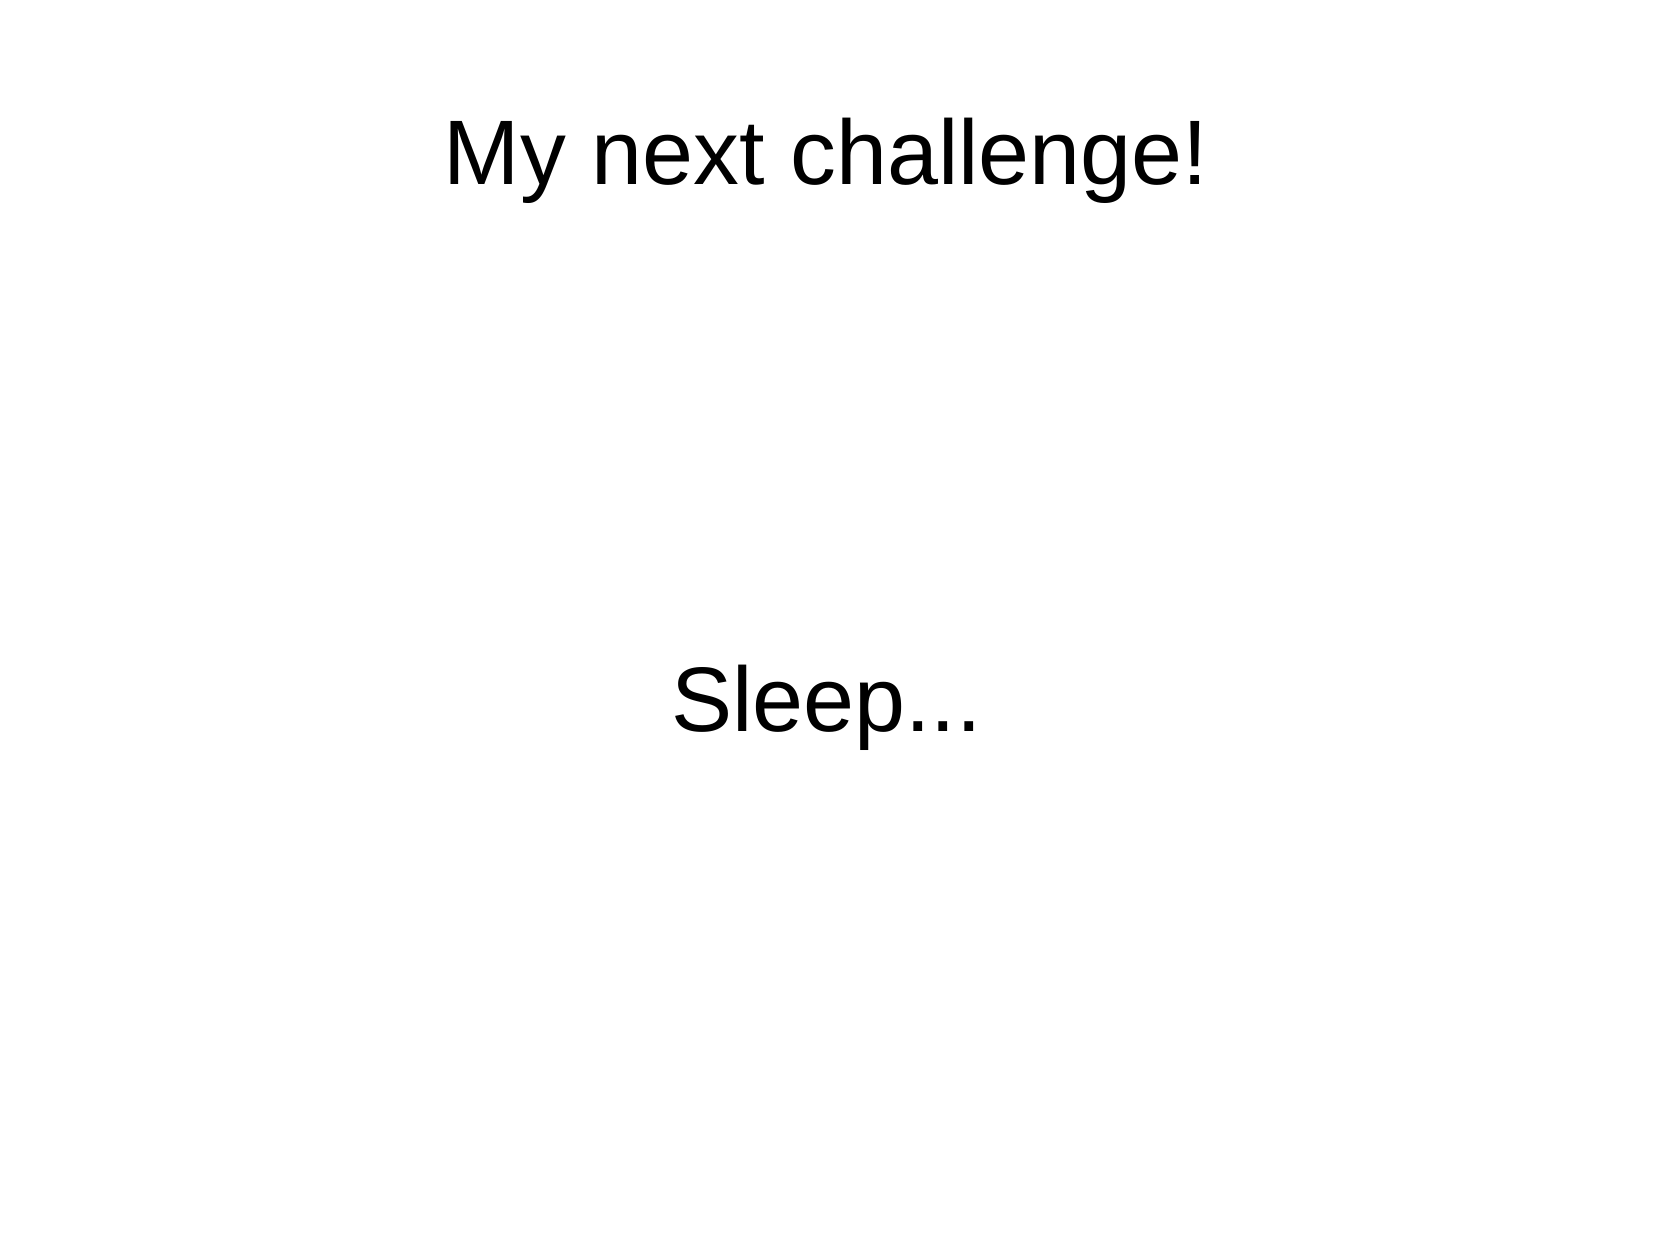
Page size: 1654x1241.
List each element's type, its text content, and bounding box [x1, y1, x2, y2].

subtitle Sleep... [82, 290, 1571, 1109]
title My next challenge! [82, 49, 1571, 257]
